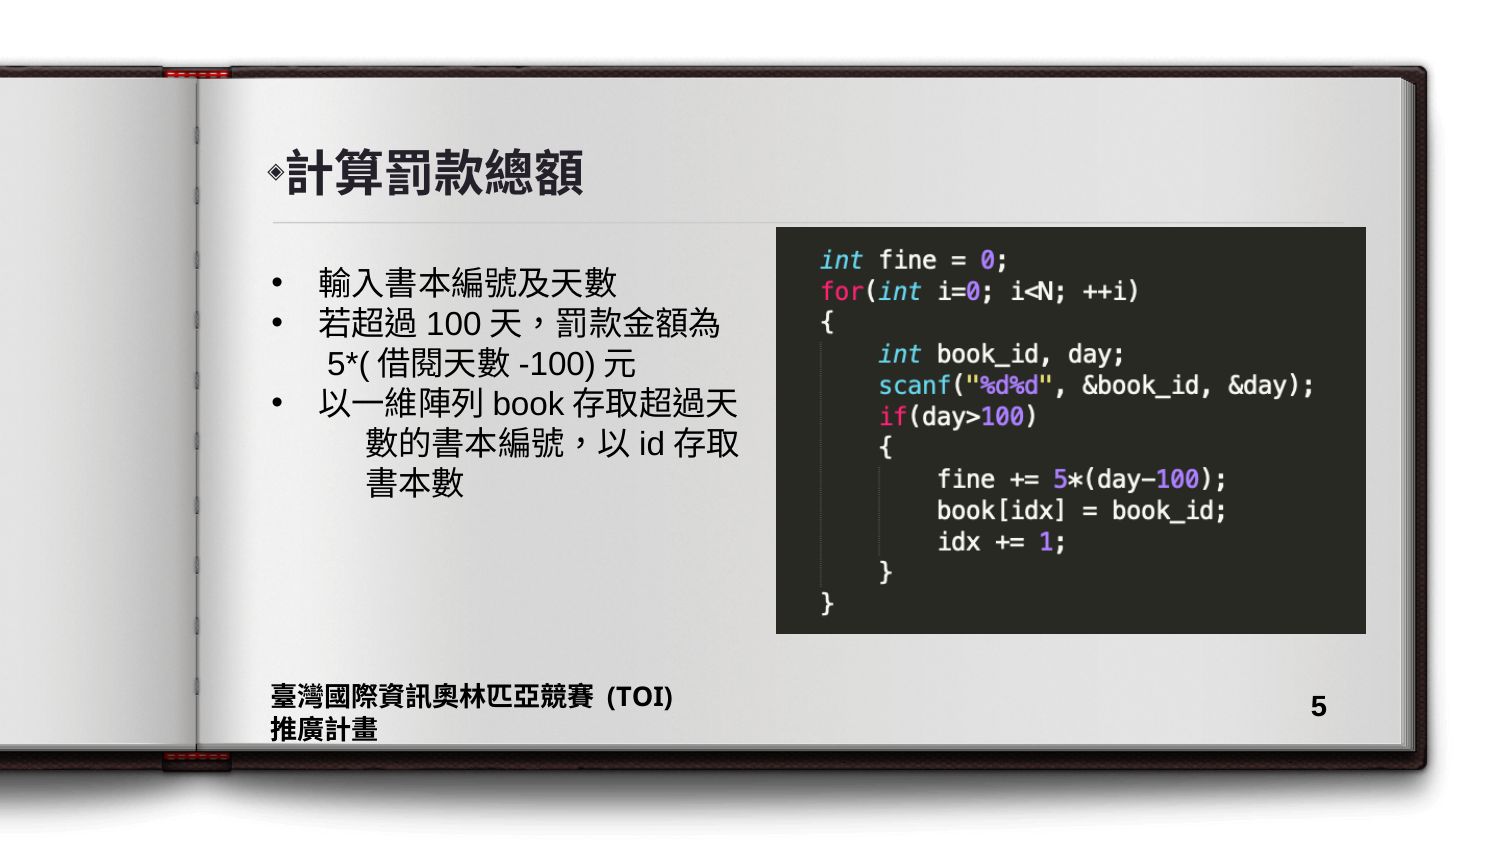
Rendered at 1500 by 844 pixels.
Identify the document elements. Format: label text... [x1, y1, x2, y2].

text_box 輸入書本編號及天數 若超過100天，罰款金額為 5*(借閱天數-100)元 以一維陣列book存取超過天數的書本編號，以id存取書本數 [256, 255, 776, 628]
text_box [1295, 672, 1386, 737]
text_box 計算罰款總額 [252, 126, 746, 216]
picture [776, 227, 1366, 635]
